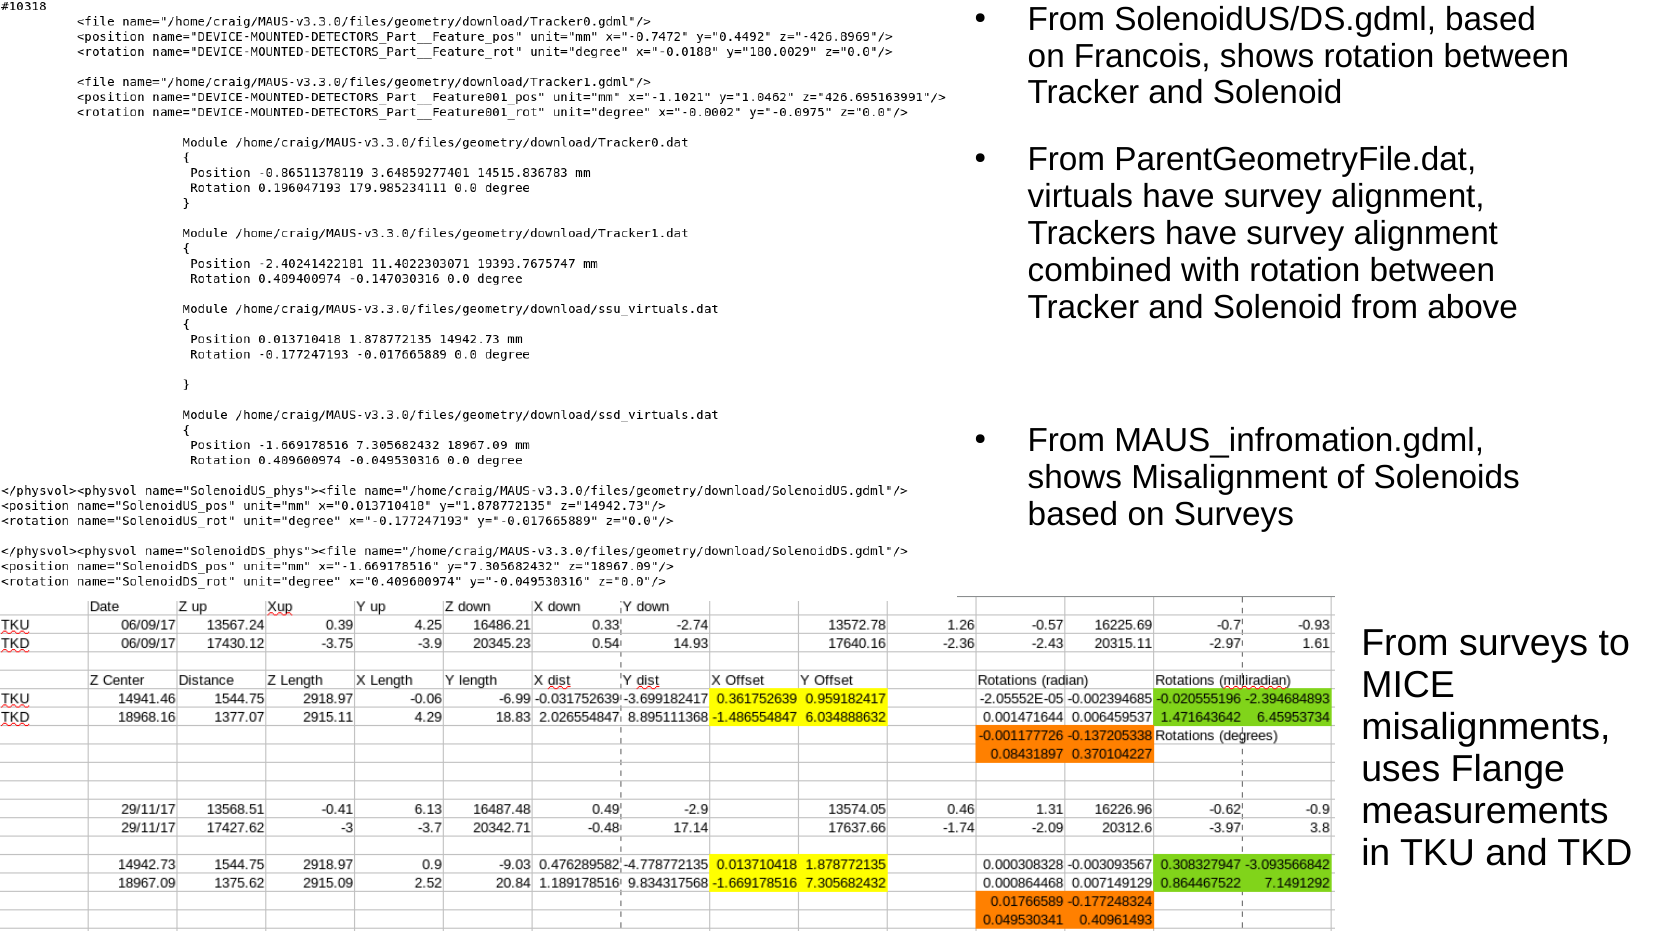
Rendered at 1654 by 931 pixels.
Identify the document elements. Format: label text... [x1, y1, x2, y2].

picture [0, 0, 1335, 931]
list From SolenoidUS/DS.gdml, based on Francois, shows rotation between Tracker and Solenoid From ParentGeometryFile.dat, virtuals have survey alignment, Trackers have survey alignment combined with rotation between Tracker and Solenoid from above From MAUS_infromation.gdml, shows Misalignment of Solenoids based on Surveys [957, 0, 1571, 746]
text_box From surveys to MICE misalignments, uses Flange measurements in TKU and TKD [1346, 614, 1654, 923]
